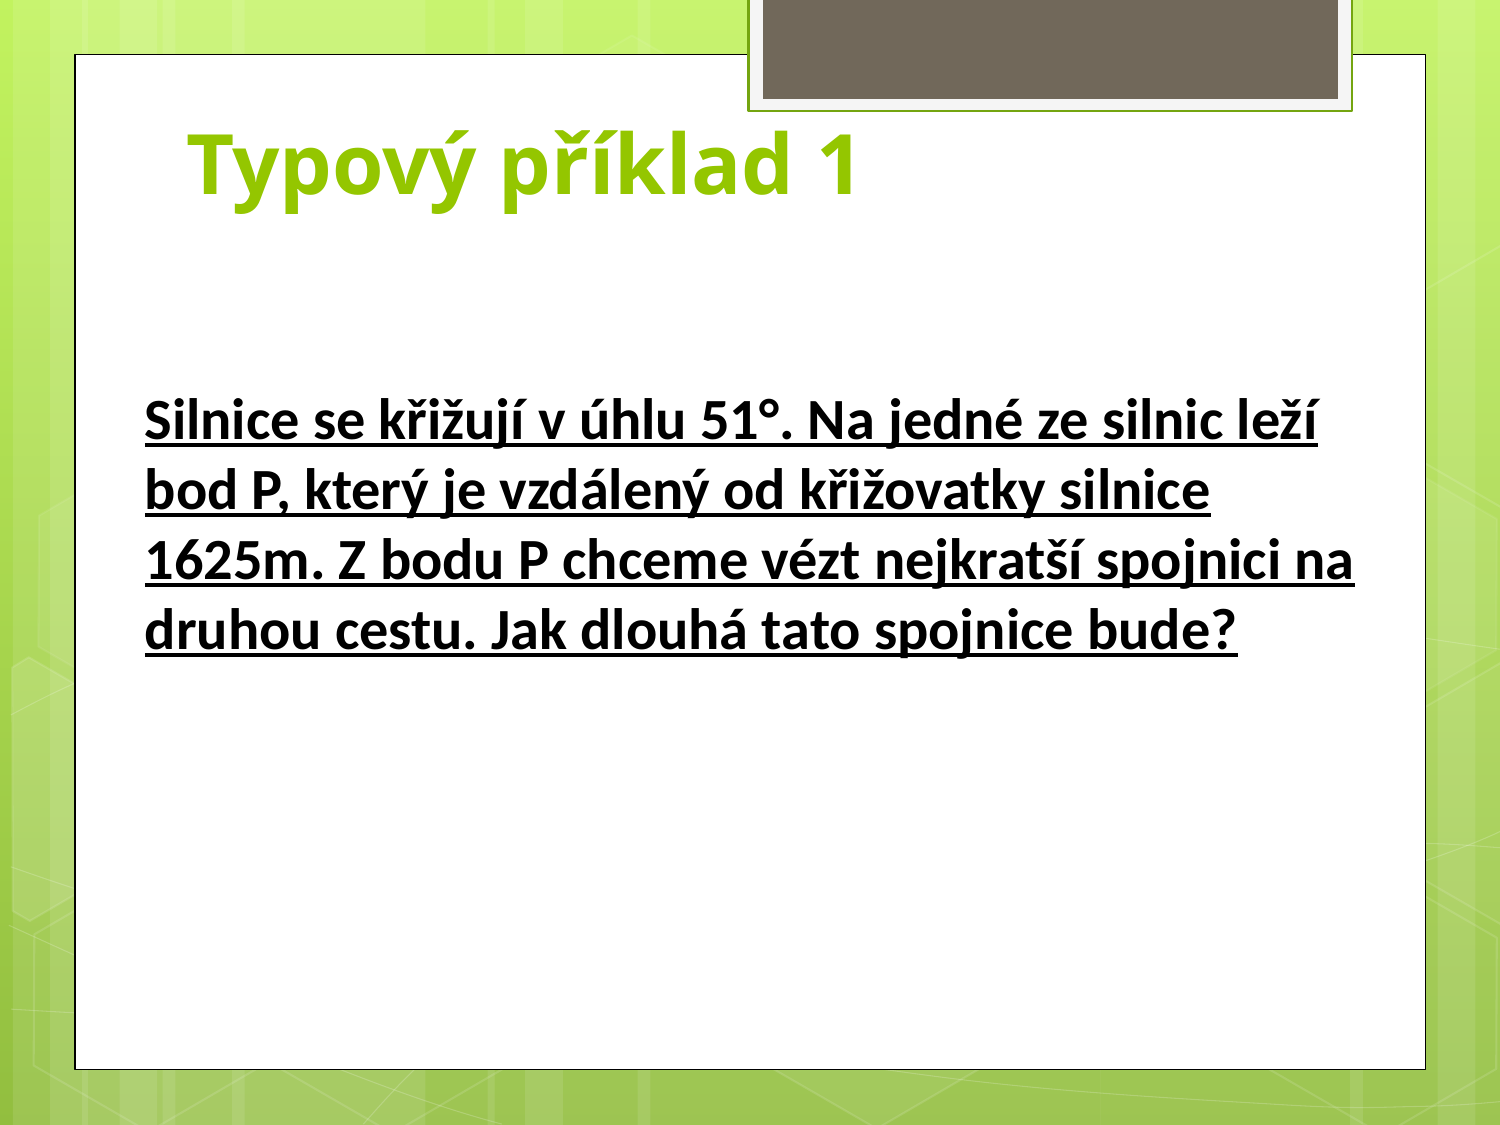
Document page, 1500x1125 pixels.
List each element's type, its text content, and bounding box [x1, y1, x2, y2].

title Typový příklad 1 [171, 30, 1415, 219]
text_box Silnice se křižují v úhlu 51°. Na jedné ze silnic leží bod P, který je vzdálený od křižovatky silnice 1625m. Z bodu P chceme vézt nejkratší spojnici na druhou cestu. Jak dlouhá tato spojnice bude? [130, 373, 1370, 668]
